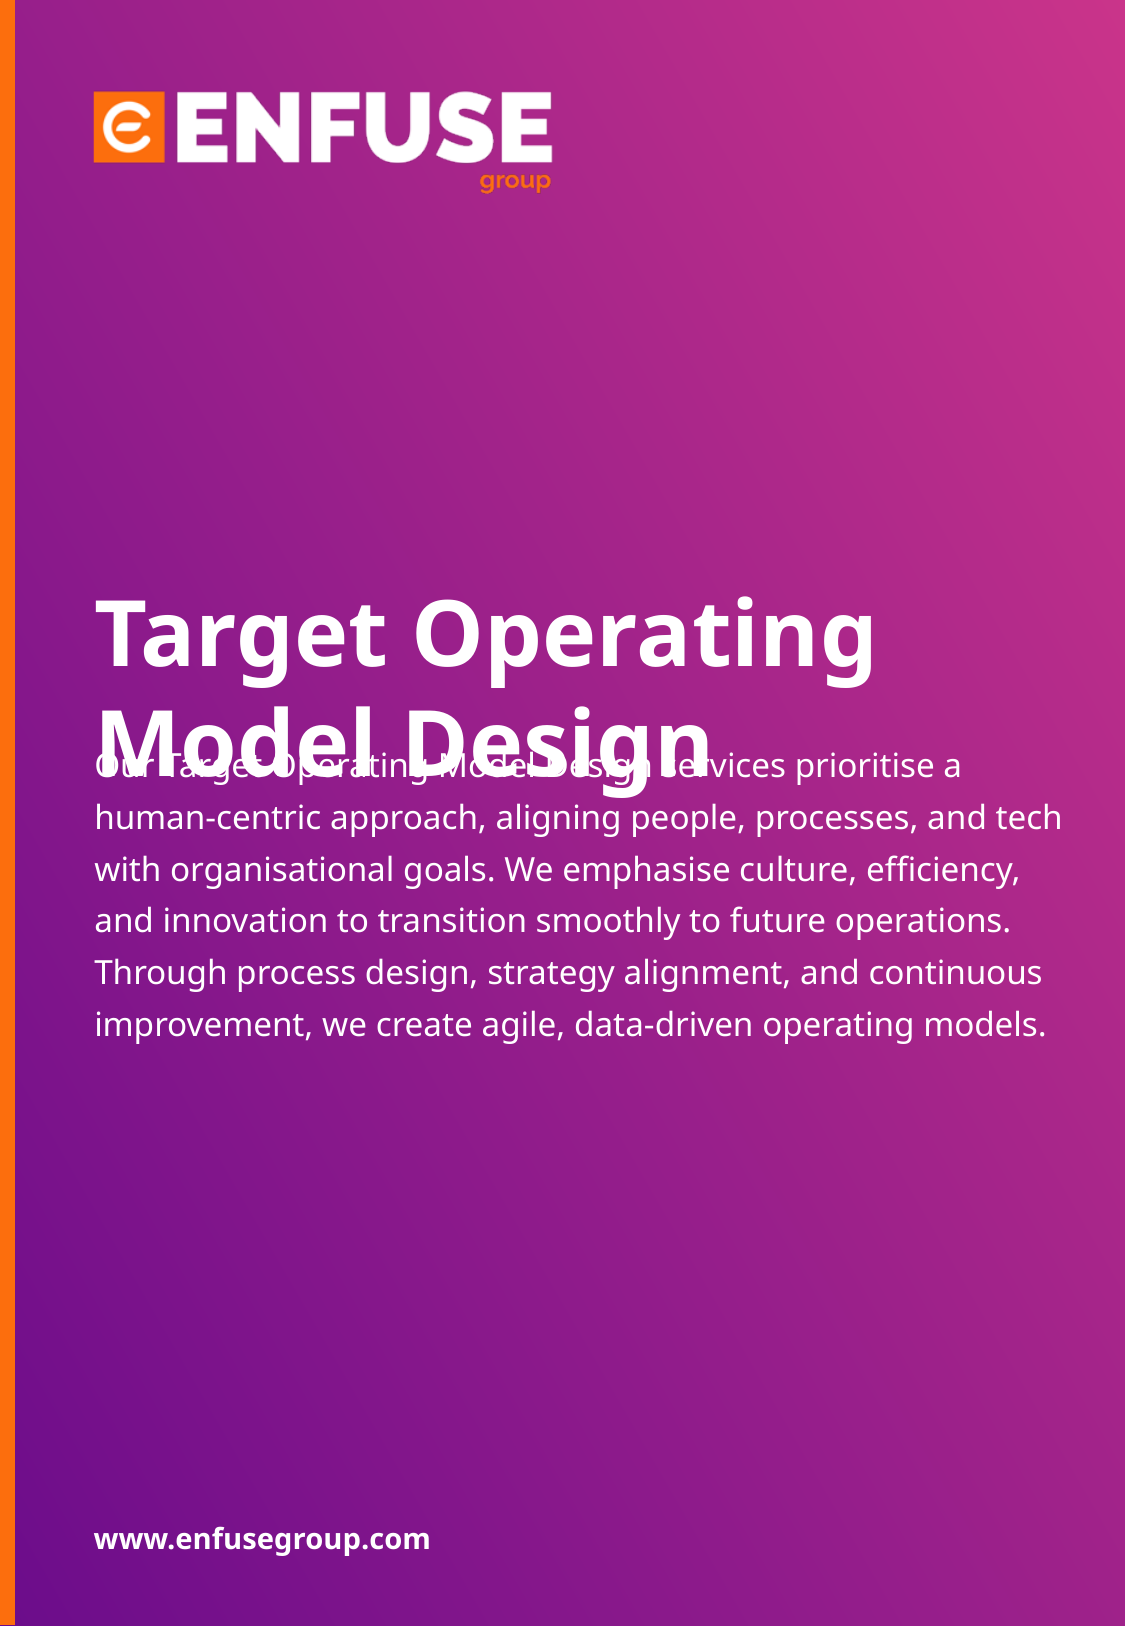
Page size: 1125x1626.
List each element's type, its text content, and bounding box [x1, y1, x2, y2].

text_box Target Operating Model Design [94, 567, 1036, 694]
text_box Our Target Operating Model Design services prioritise a human-centric approach, aligning people, processes, and tech with organisational goals. We emphasise culture, efficiency, and innovation to transition smoothly to future operations. Through process design, strategy alignment, and continuous improvement, we create agile, data-driven operating models. [94, 724, 1066, 921]
